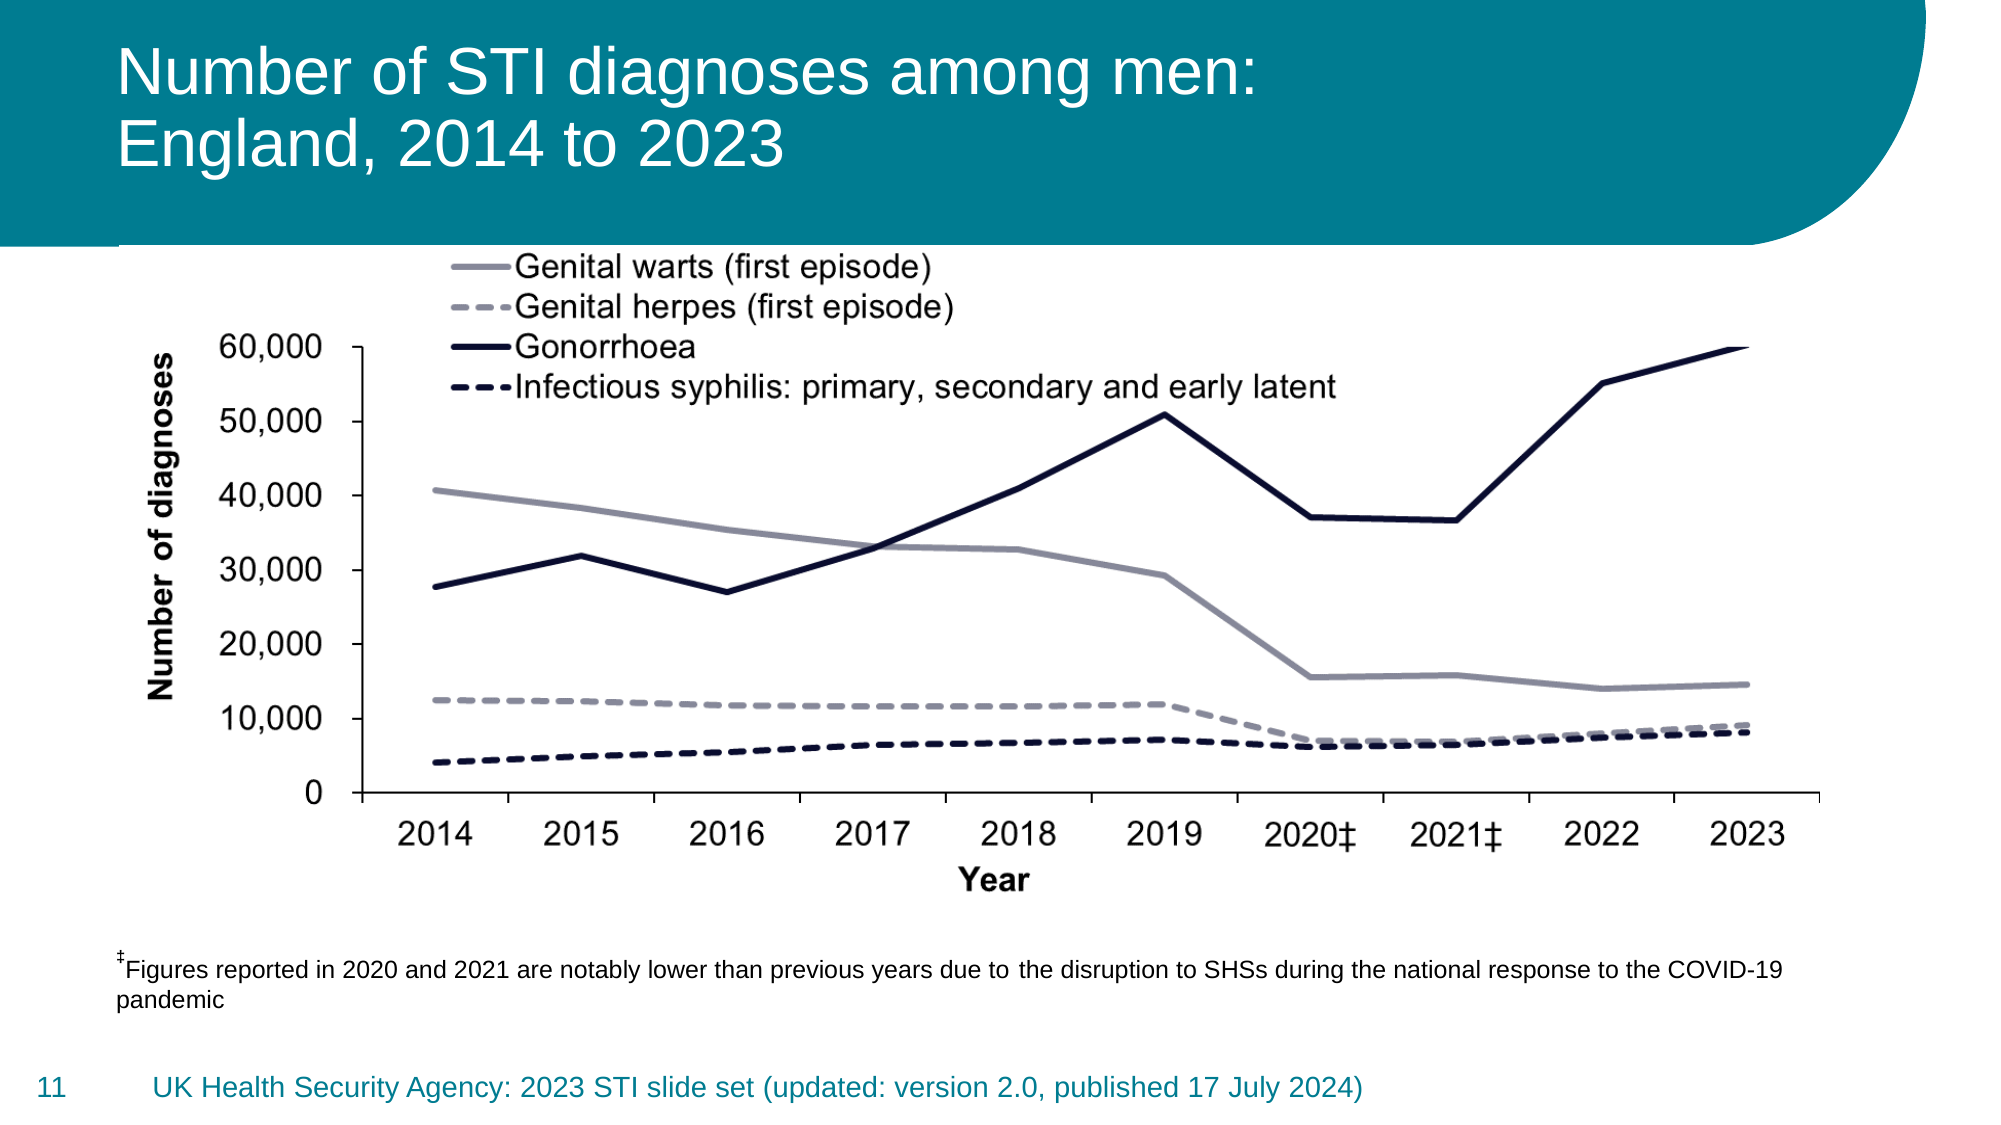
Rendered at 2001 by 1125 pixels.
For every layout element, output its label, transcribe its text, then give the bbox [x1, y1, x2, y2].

text_box UK Health Security Agency: 2023 STI slide set (updated: version 2.0, published 17 July 2024) [137, 1056, 1780, 1116]
text_box [21, 1056, 120, 1117]
text_box ‡Figures reported in 2020 and 2021 are notably lower than previous years due to the disruption to SHSs during the national response to the COVID-19 pandemic [101, 939, 1911, 1021]
picture [119, 245, 1820, 909]
title Number of STI diagnoses among men: England, 2014 to 2023 [101, 29, 1747, 189]
